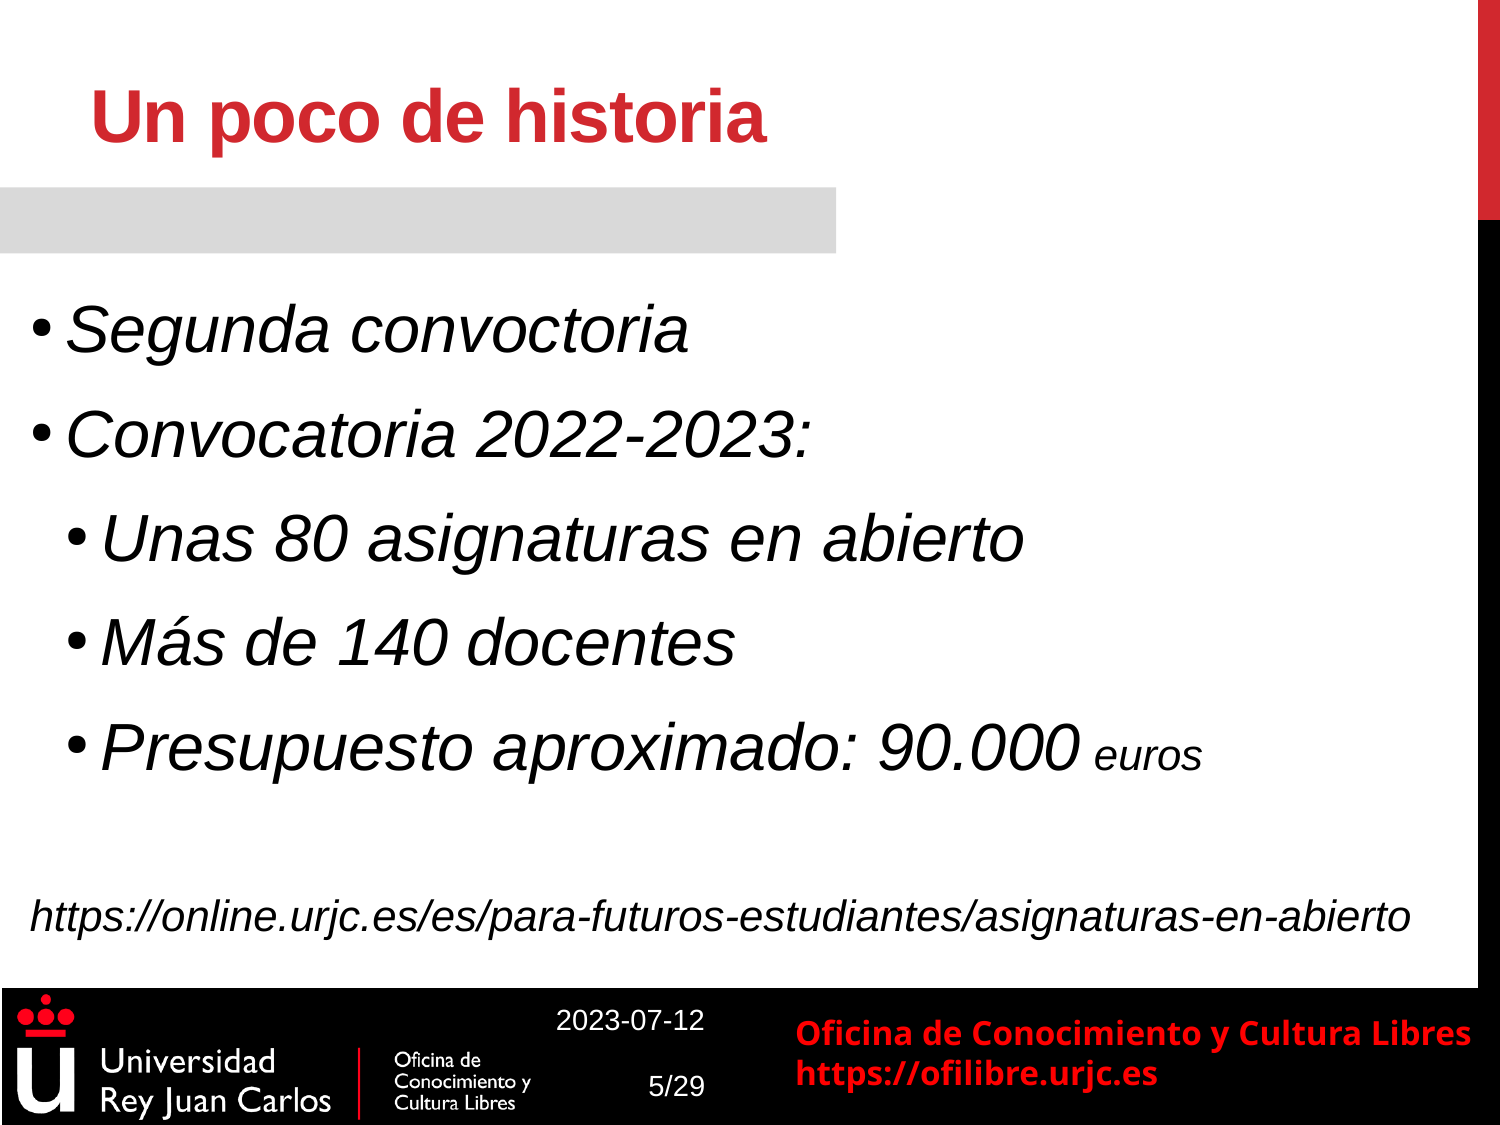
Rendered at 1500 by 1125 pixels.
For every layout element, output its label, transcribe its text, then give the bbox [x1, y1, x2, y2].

picture [17, 994, 531, 1120]
title [75, 7, 1425, 196]
text_box Segunda convoctoria Convocatoria 2022-2023: Unas 80 asignaturas en abierto Más de 140 docentes Presupuesto aproximado: 90.000 euros https://online.urjc.es/es/para-futuros-estudiantes/asignaturas-en-abierto [15, 285, 1428, 949]
text_box Un poco de historia [0, 24, 1326, 172]
